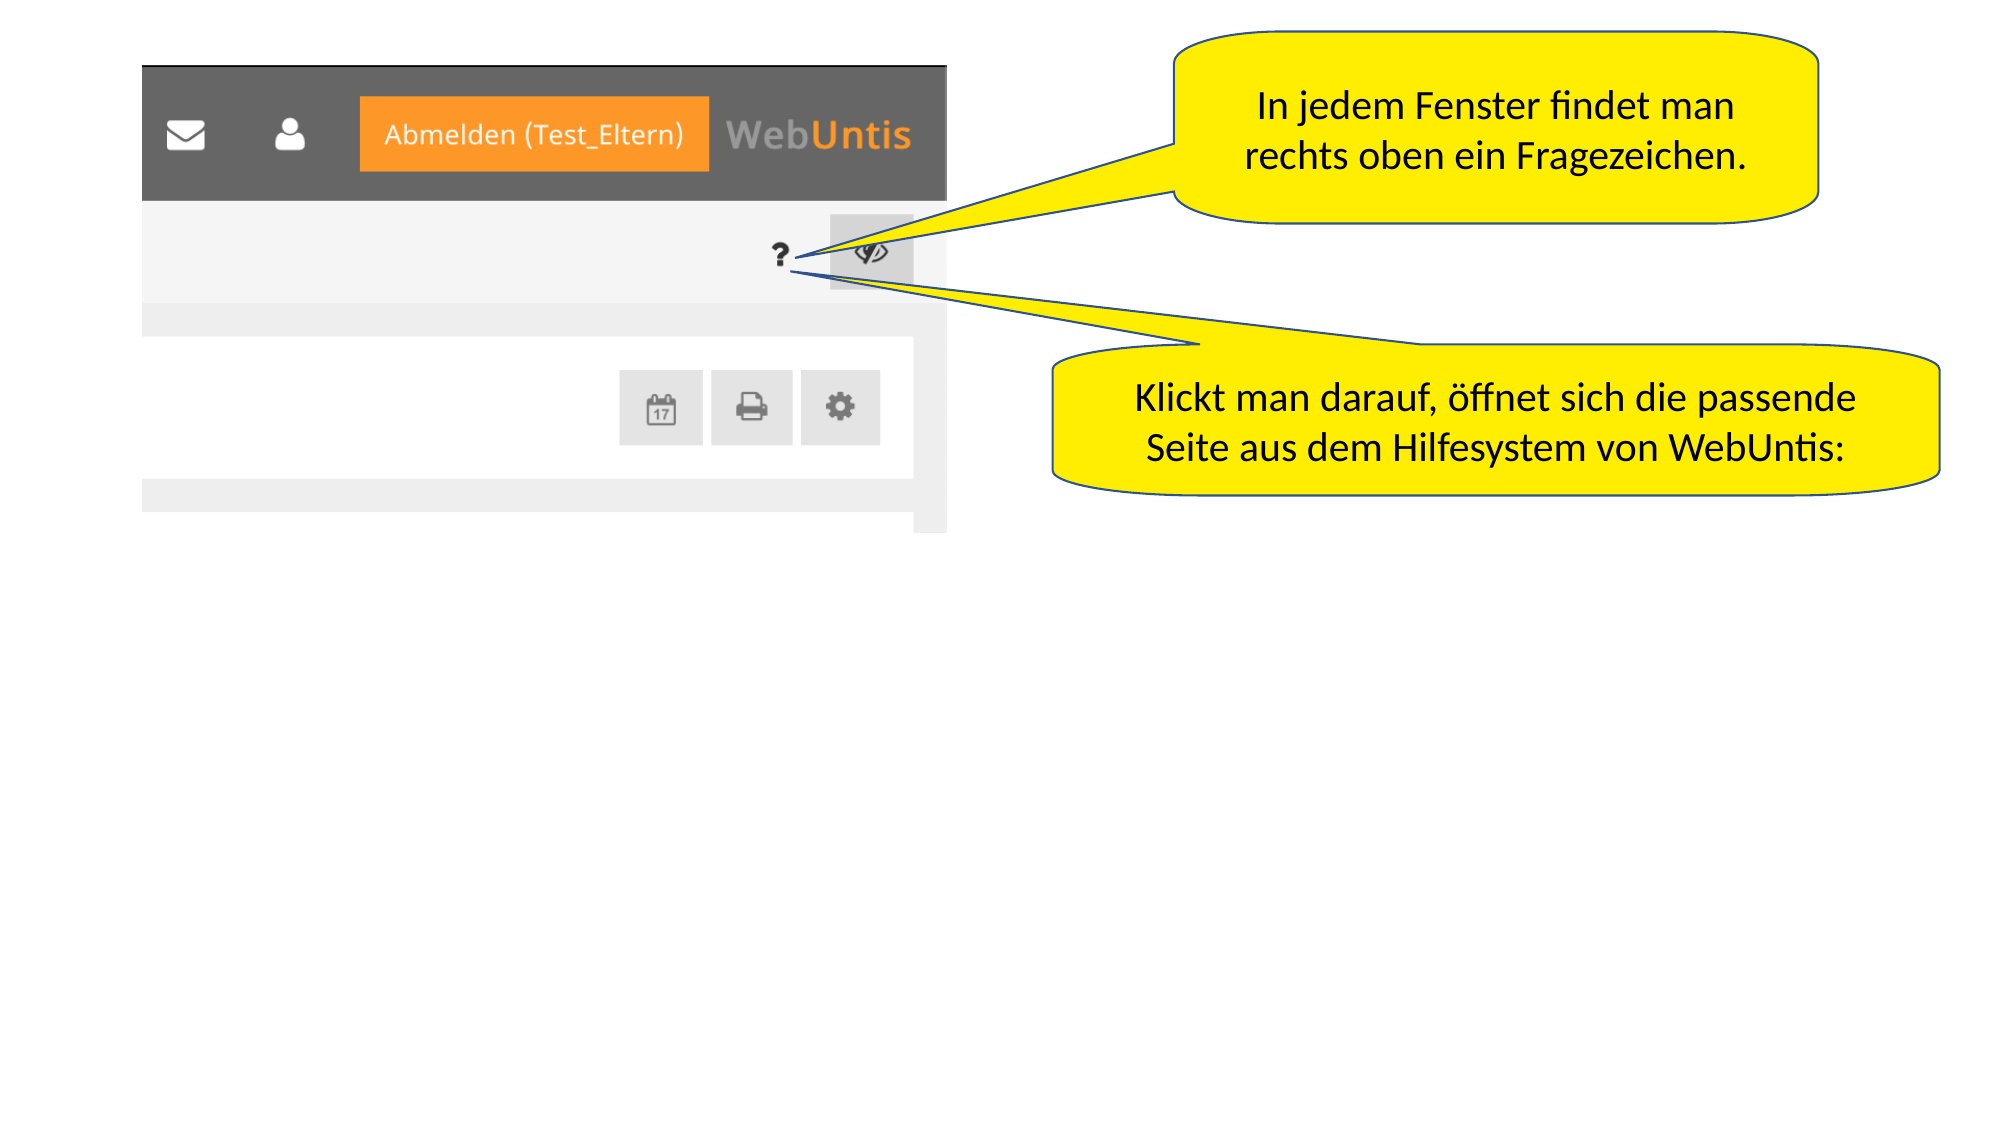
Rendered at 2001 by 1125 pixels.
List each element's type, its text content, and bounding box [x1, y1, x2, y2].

picture [142, 65, 947, 533]
text_box Klickt man darauf, öffnet sich die passende Seite aus dem Hilfesystem von WebUntis: [790, 271, 1940, 496]
text_box In jedem Fenster findet man rechts oben ein Fragezeichen. [795, 31, 1819, 258]
